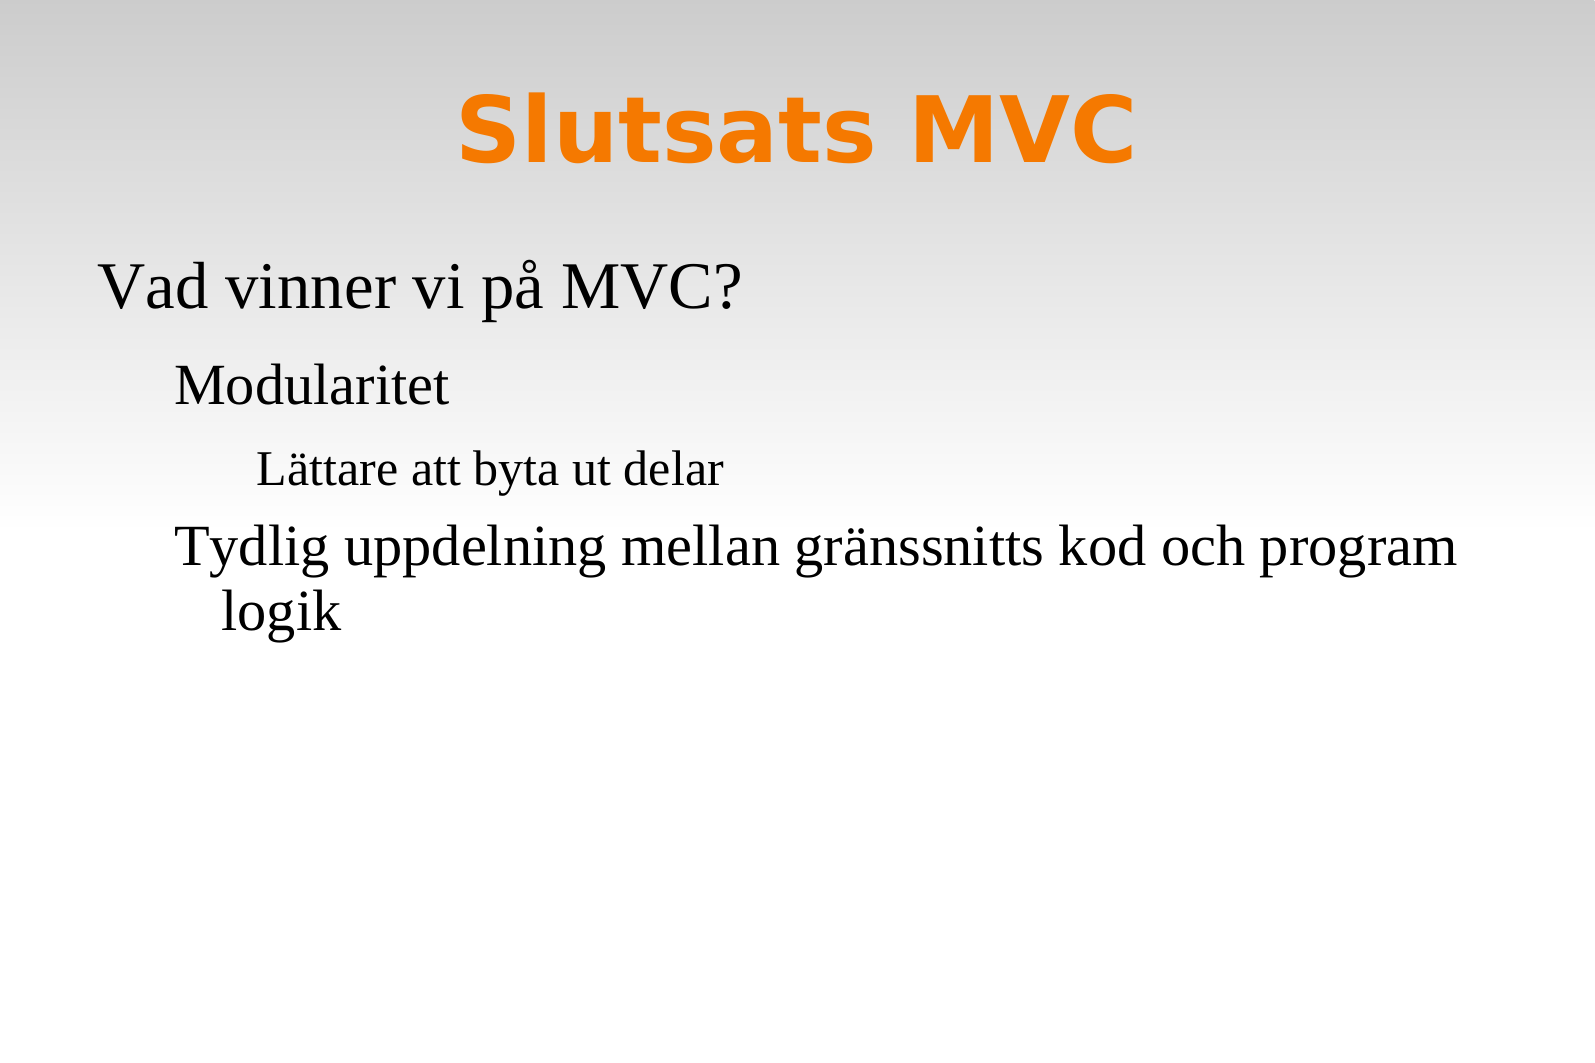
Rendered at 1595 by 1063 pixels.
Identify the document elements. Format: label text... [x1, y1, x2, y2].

title Slutsats MVC [79, 49, 1515, 213]
list Vad vinner vi på MVC? Modularitet Lättare att byta ut delar Tydlig uppdelning mellan gränssnitts kod och program logik [79, 248, 1515, 936]
